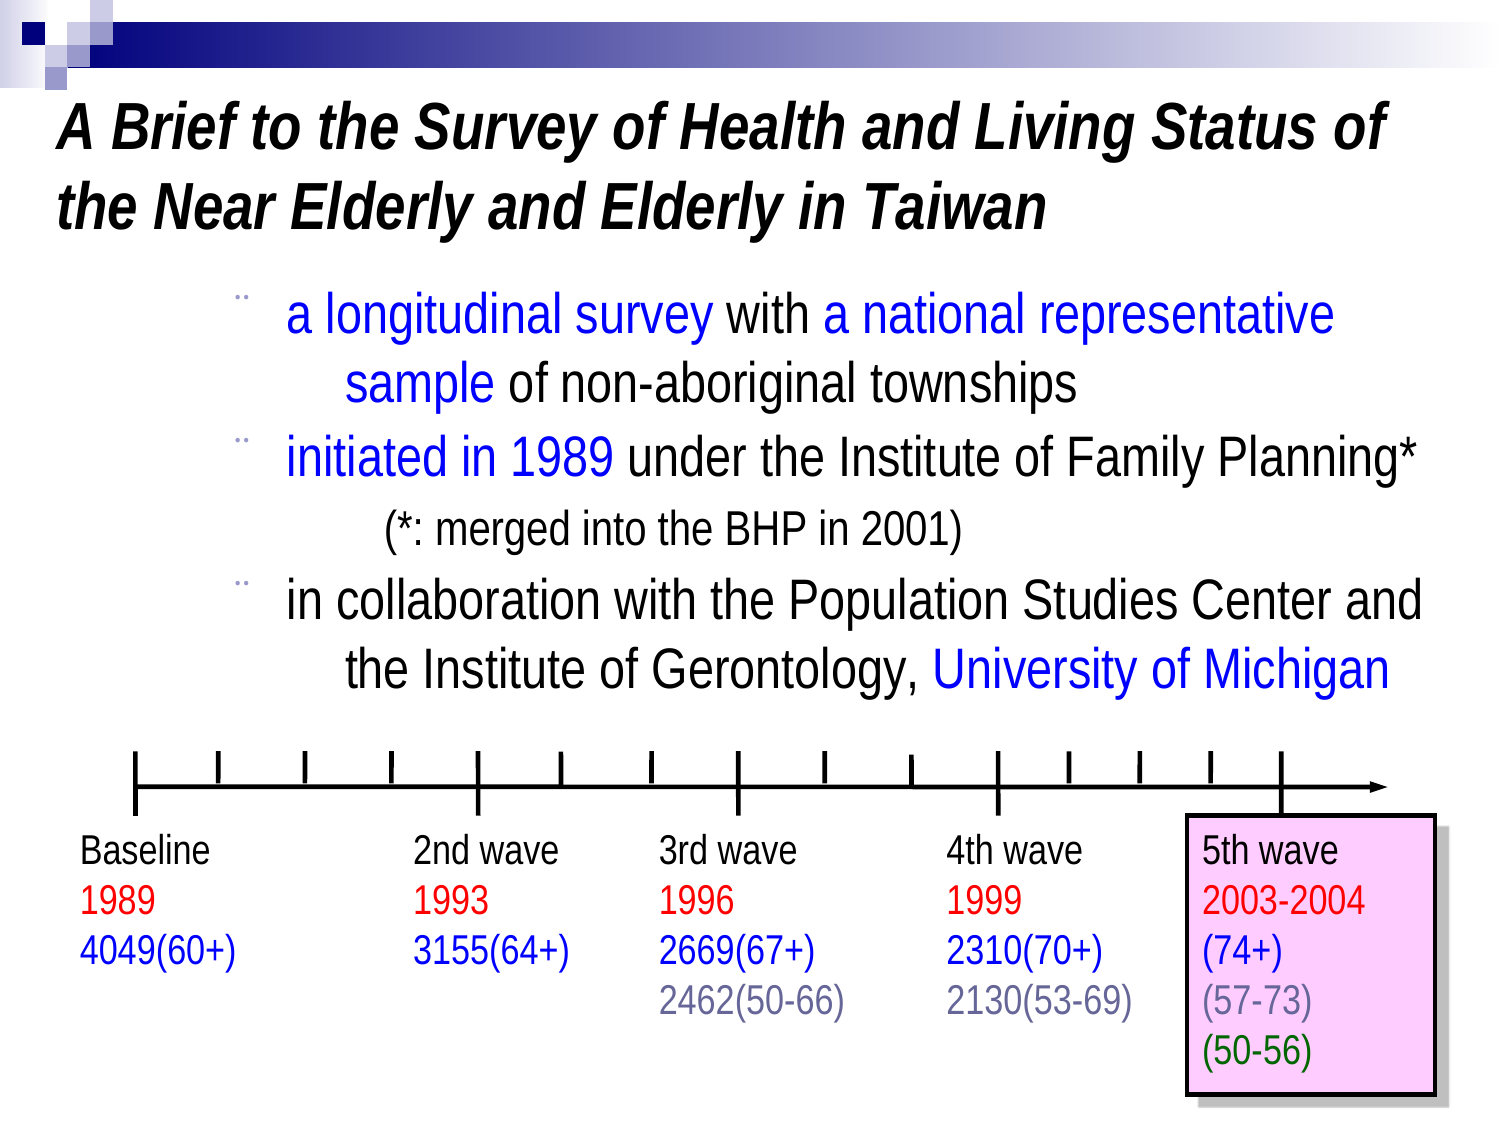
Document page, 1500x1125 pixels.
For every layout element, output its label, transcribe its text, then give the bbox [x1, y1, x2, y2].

text_box 5th wave 2003-2004 (74+) (57-73) (50-56) [1187, 815, 1436, 1095]
list a longitudinal survey with a national representative sample of non-aboriginal townships initiated in 1989 under the Institute of Family Planning* (*: merged into the BHP in 2001) in collaboration with the Population Studies Center and the Institute of Gerontology, University of Michigan [41, 269, 1459, 769]
title A Brief to the Survey of Health and Living Status of the Near Elderly and Elderly in Taiwan [41, 75, 1459, 209]
text_box 3rd wave 1996 2669(67+) 2462(50-66) [643, 815, 907, 1035]
text_box 2nd wave 1993 3155(64+) [398, 815, 632, 977]
text_box Baseline 1989 4049(60+) [64, 815, 299, 977]
text_box 4th wave 1999 2310(70+) 2130(53-69) [931, 815, 1185, 1035]
